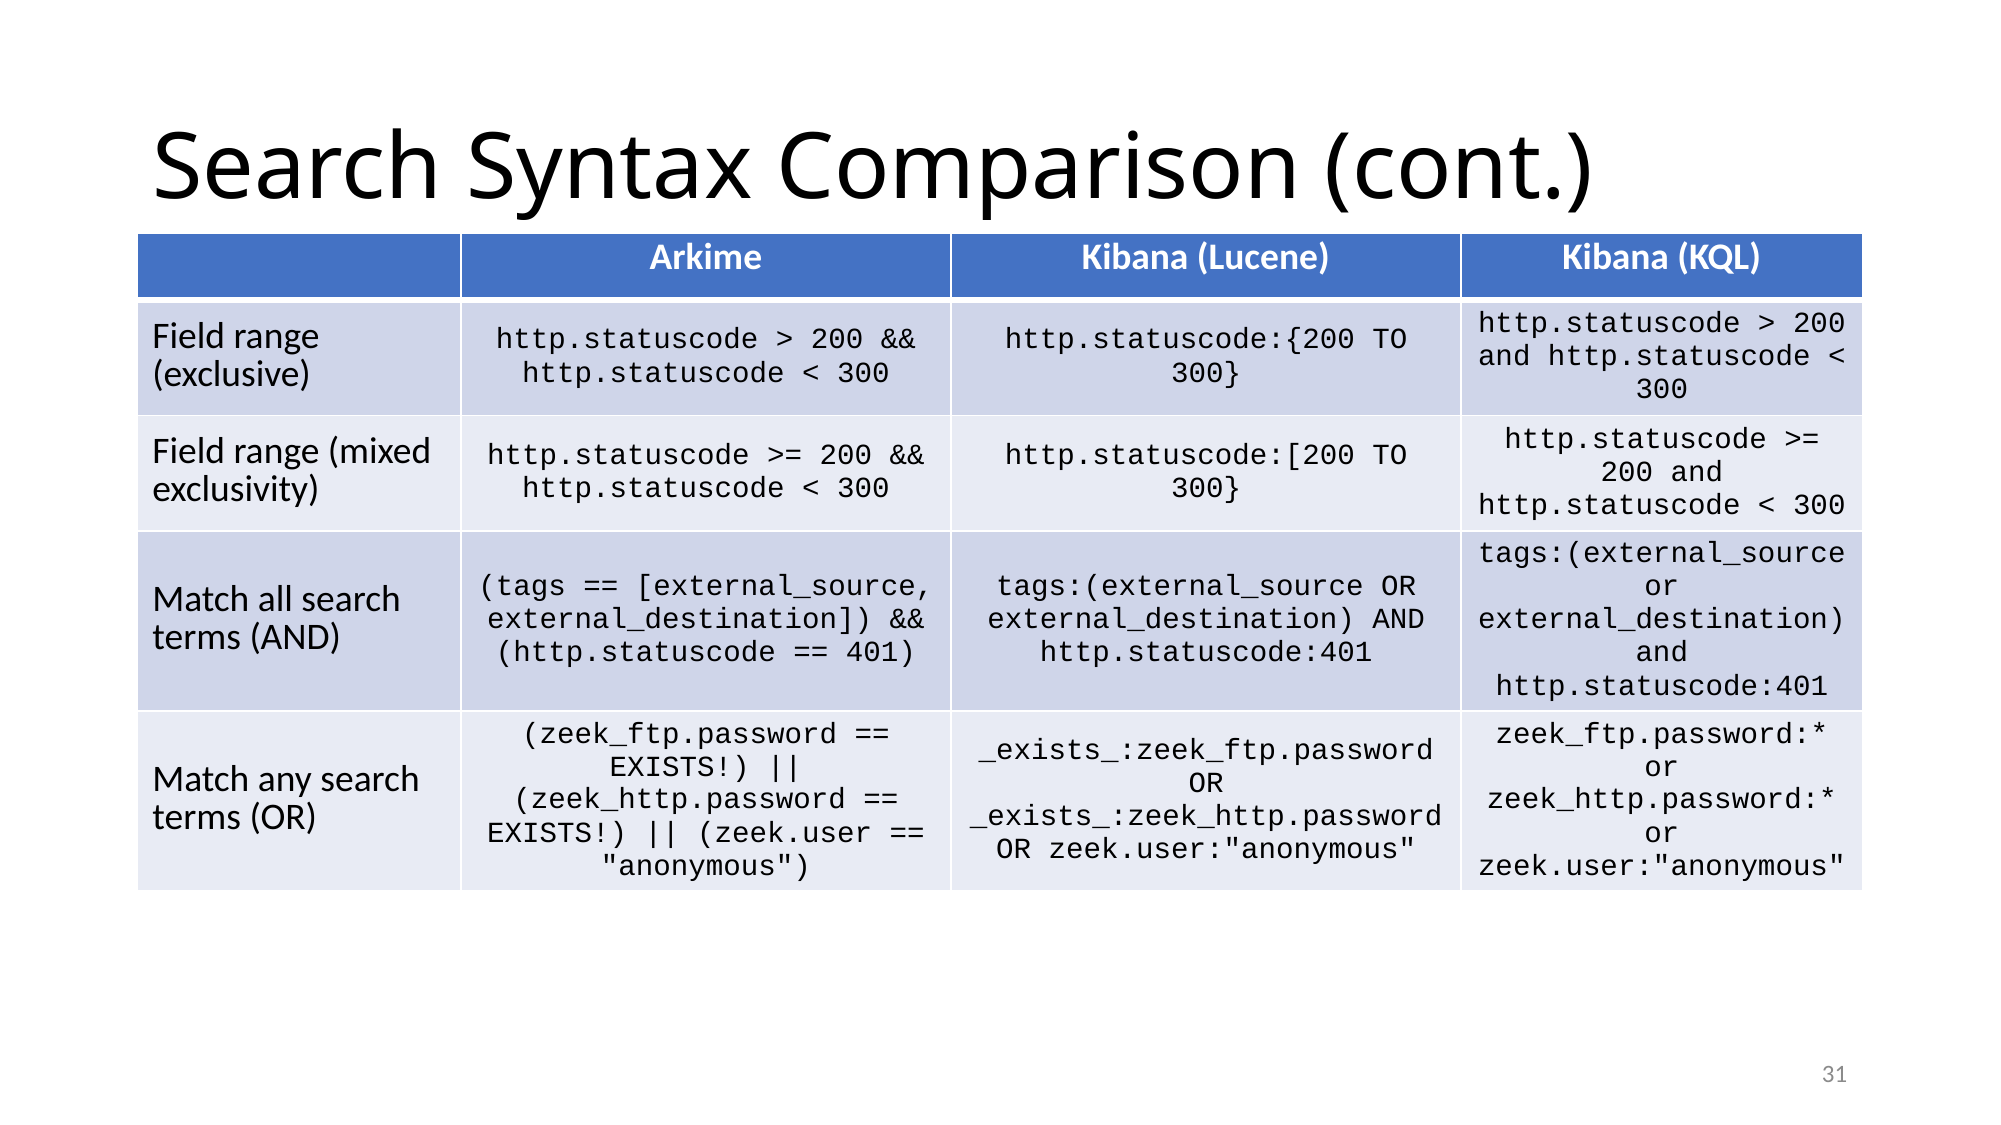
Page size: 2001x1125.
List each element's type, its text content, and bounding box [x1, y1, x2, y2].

table_header [138, 234, 460, 297]
table_cell http.statuscode > 200 && http.statuscode < 300 [462, 303, 950, 415]
table_cell Field range (mixed exclusivity) [138, 416, 460, 530]
table_cell http.statuscode > 200 and http.statuscode < 300 [1462, 303, 1862, 415]
table_cell (zeek_ftp.password == EXISTS!) || (zeek_http.password == EXISTS!) || (zeek.user == "anonymous") [462, 712, 950, 890]
title Search Syntax Comparison (cont.) [137, 59, 1863, 233]
table_cell Match any search terms (OR) [138, 712, 460, 890]
table_cell Match all search terms (AND) [138, 532, 460, 710]
table_cell http.statuscode:[200 TO 300} [952, 416, 1460, 530]
table_cell tags:(external_source or external_destination) and http.statuscode:401 [1462, 532, 1862, 710]
table_cell zeek_ftp.password:* or zeek_http.password:* or zeek.user:"anonymous" [1462, 712, 1862, 890]
table_header Kibana (KQL) [1462, 234, 1862, 297]
slide_number <number> [1412, 1042, 1863, 1103]
table_cell http.statuscode:{200 TO 300} [952, 303, 1460, 415]
table_cell tags:(external_source OR external_destination) AND http.statuscode:401 [952, 532, 1460, 710]
table_header Kibana (Lucene) [952, 234, 1460, 297]
table_cell http.statuscode >= 200 && http.statuscode < 300 [462, 416, 950, 530]
table_header Arkime [462, 234, 950, 297]
table_cell Field range (exclusive) [138, 303, 460, 415]
table_cell (tags == [external_source, external_destination]) && (http.statuscode == 401) [462, 532, 950, 710]
table_cell _exists_:zeek_ftp.password OR _exists_:zeek_http.password OR zeek.user:"anonymous" [952, 712, 1460, 890]
table_cell http.statuscode >= 200 and http.statuscode < 300 [1462, 416, 1862, 530]
